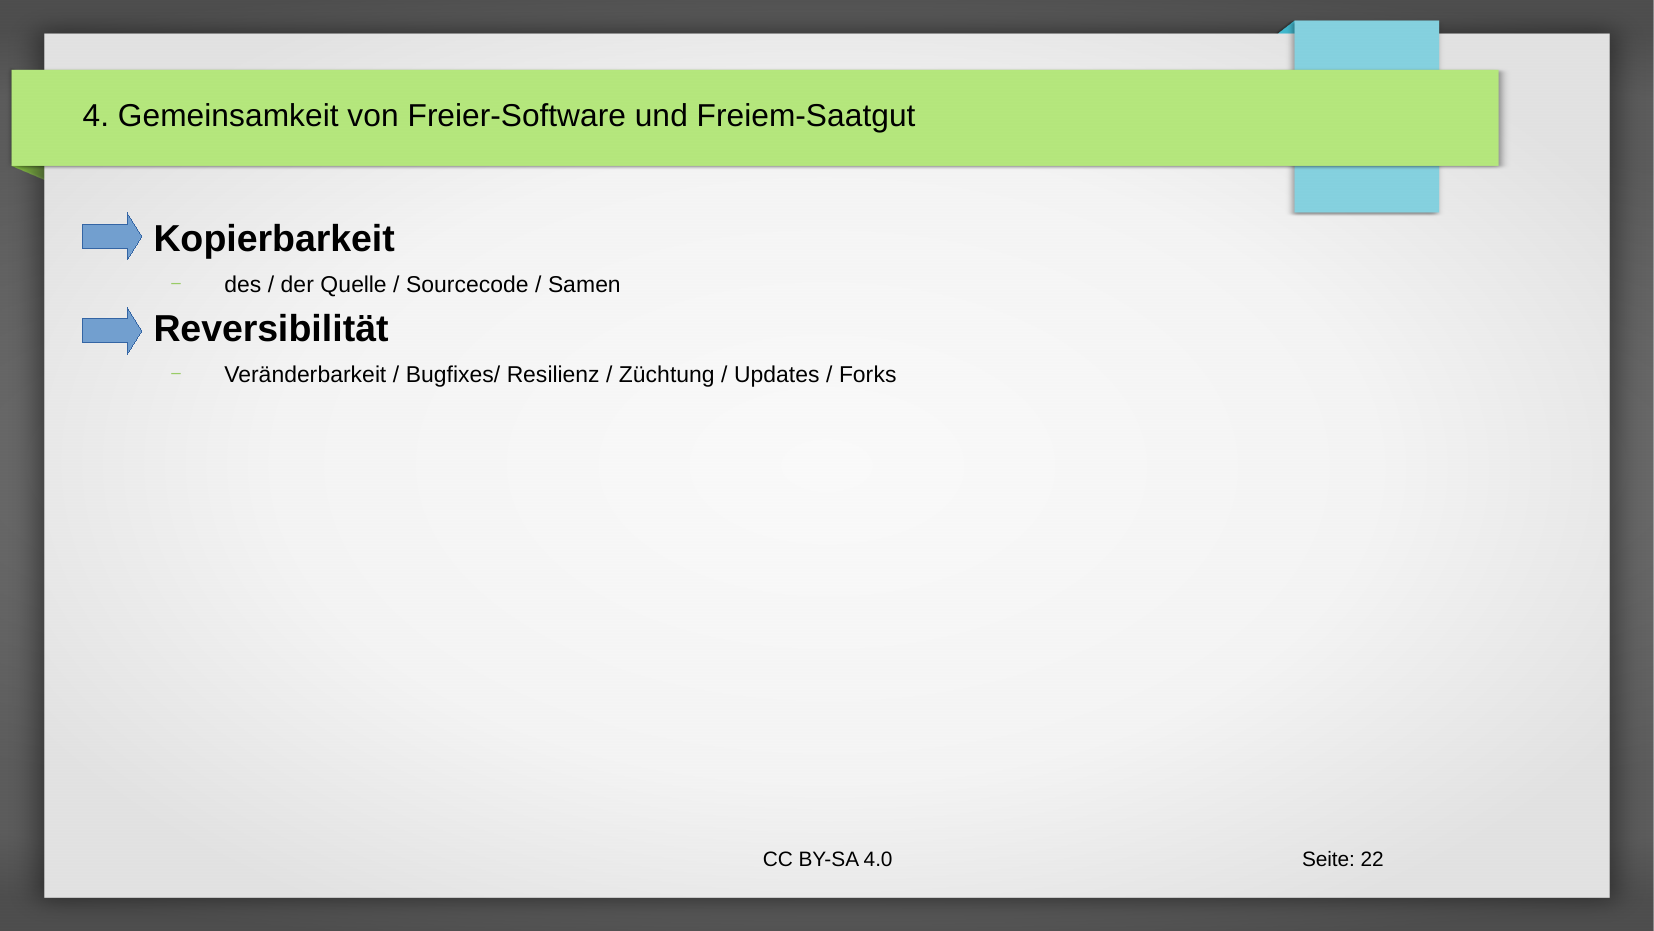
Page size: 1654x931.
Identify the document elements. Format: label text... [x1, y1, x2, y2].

text_box [82, 307, 142, 355]
text_box [82, 212, 142, 260]
list Kopierbarkeit des / der Quelle / Sourcecode / Samen Reversibilität Veränderbarkeit / Bugfixes/ Resilienz / Züchtung / Updates / Forks [82, 217, 1571, 758]
title 4. Gemeinsamkeit von Freier-Software und Freiem-Saatgut [82, 97, 1264, 133]
picture [0, 0, 1654, 931]
